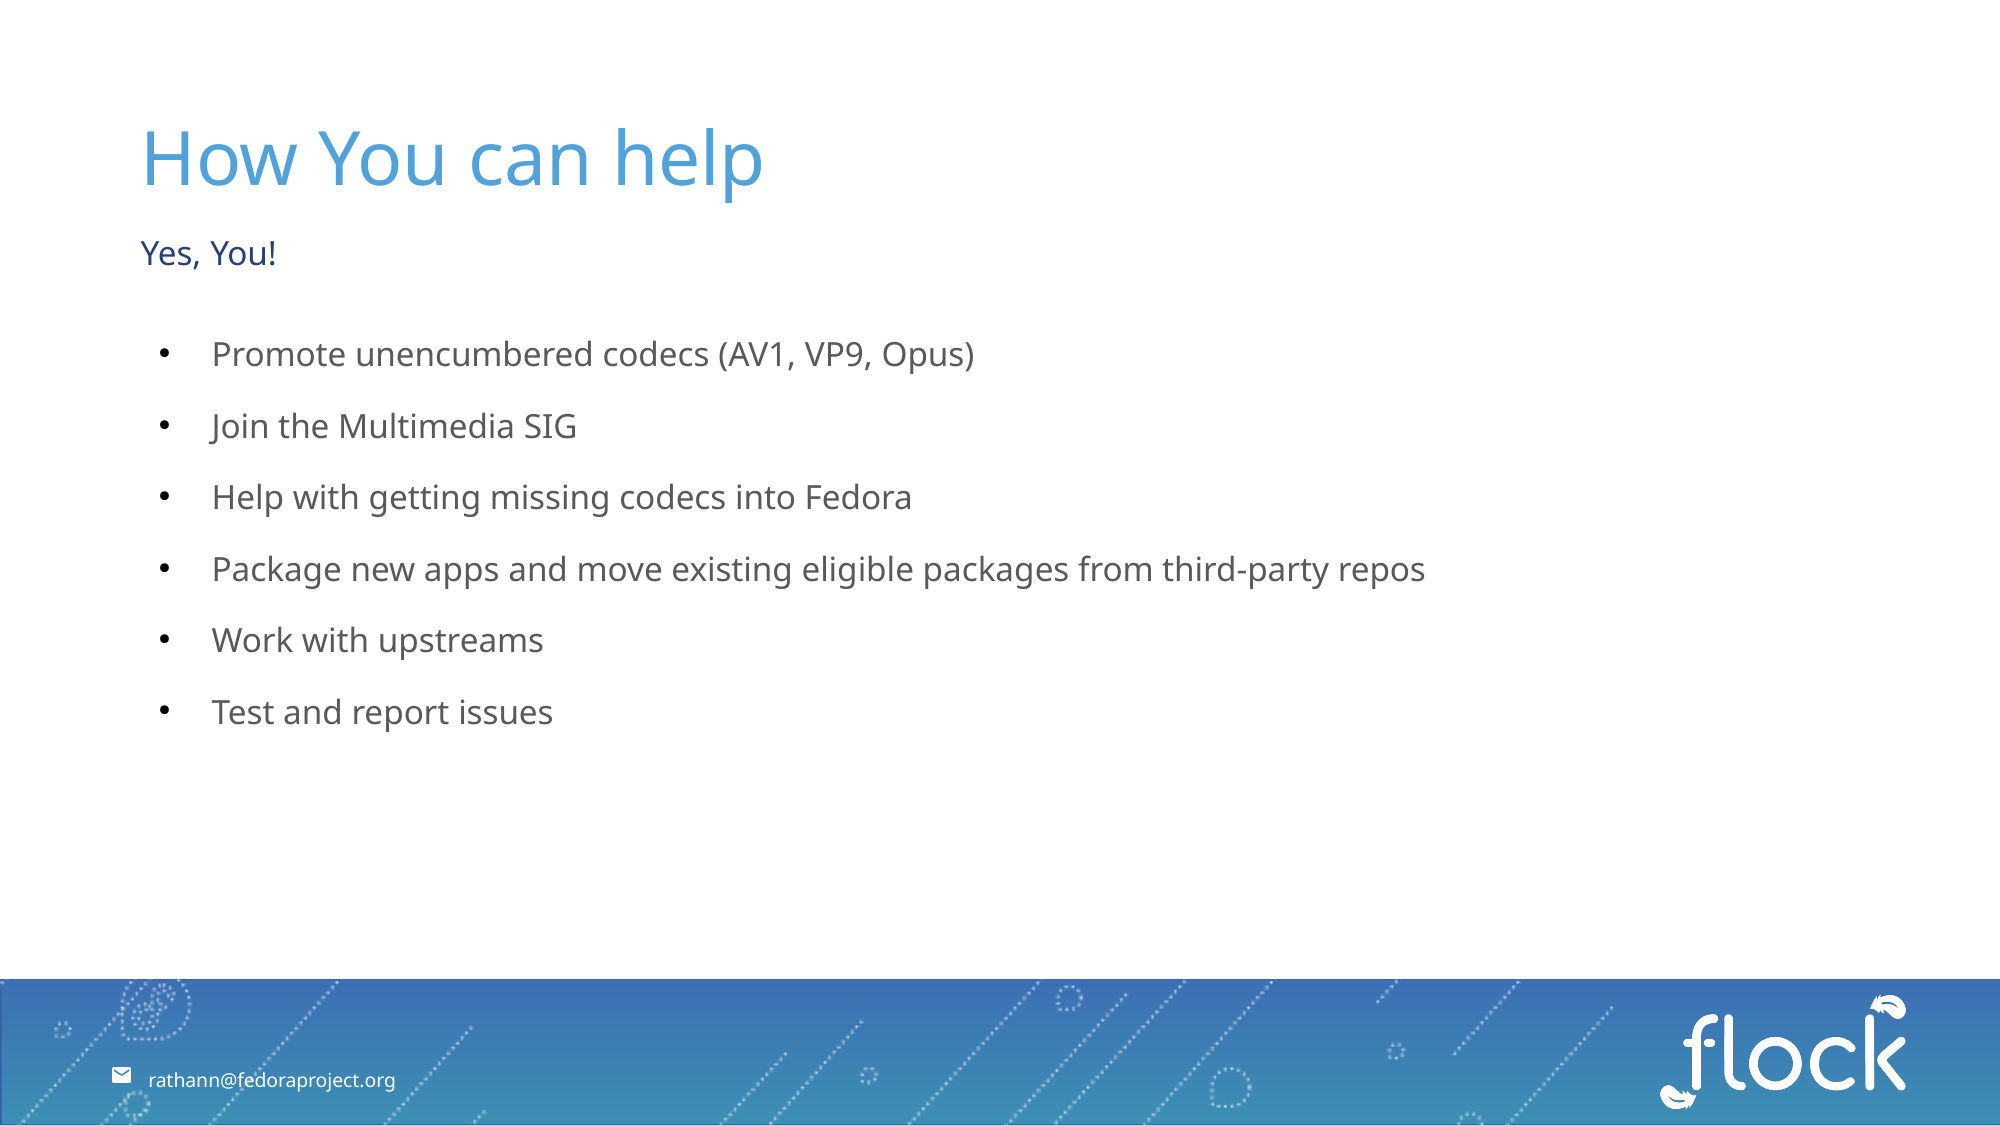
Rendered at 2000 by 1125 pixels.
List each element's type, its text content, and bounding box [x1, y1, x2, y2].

picture [0, 585, 1906, 1125]
list rathann@fedoraproject.org [148, 1066, 454, 1093]
subtitle Yes, You! [140, 218, 1619, 277]
list Promote unencumbered codecs (AV1, VP9, Opus) Join the Multimedia SIG Help with getting missing codecs into Fedora Package new apps and move existing eligible packages from third-party repos Work with upstreams Test and report issues [140, 315, 1619, 893]
title How You can help [140, 93, 1619, 218]
